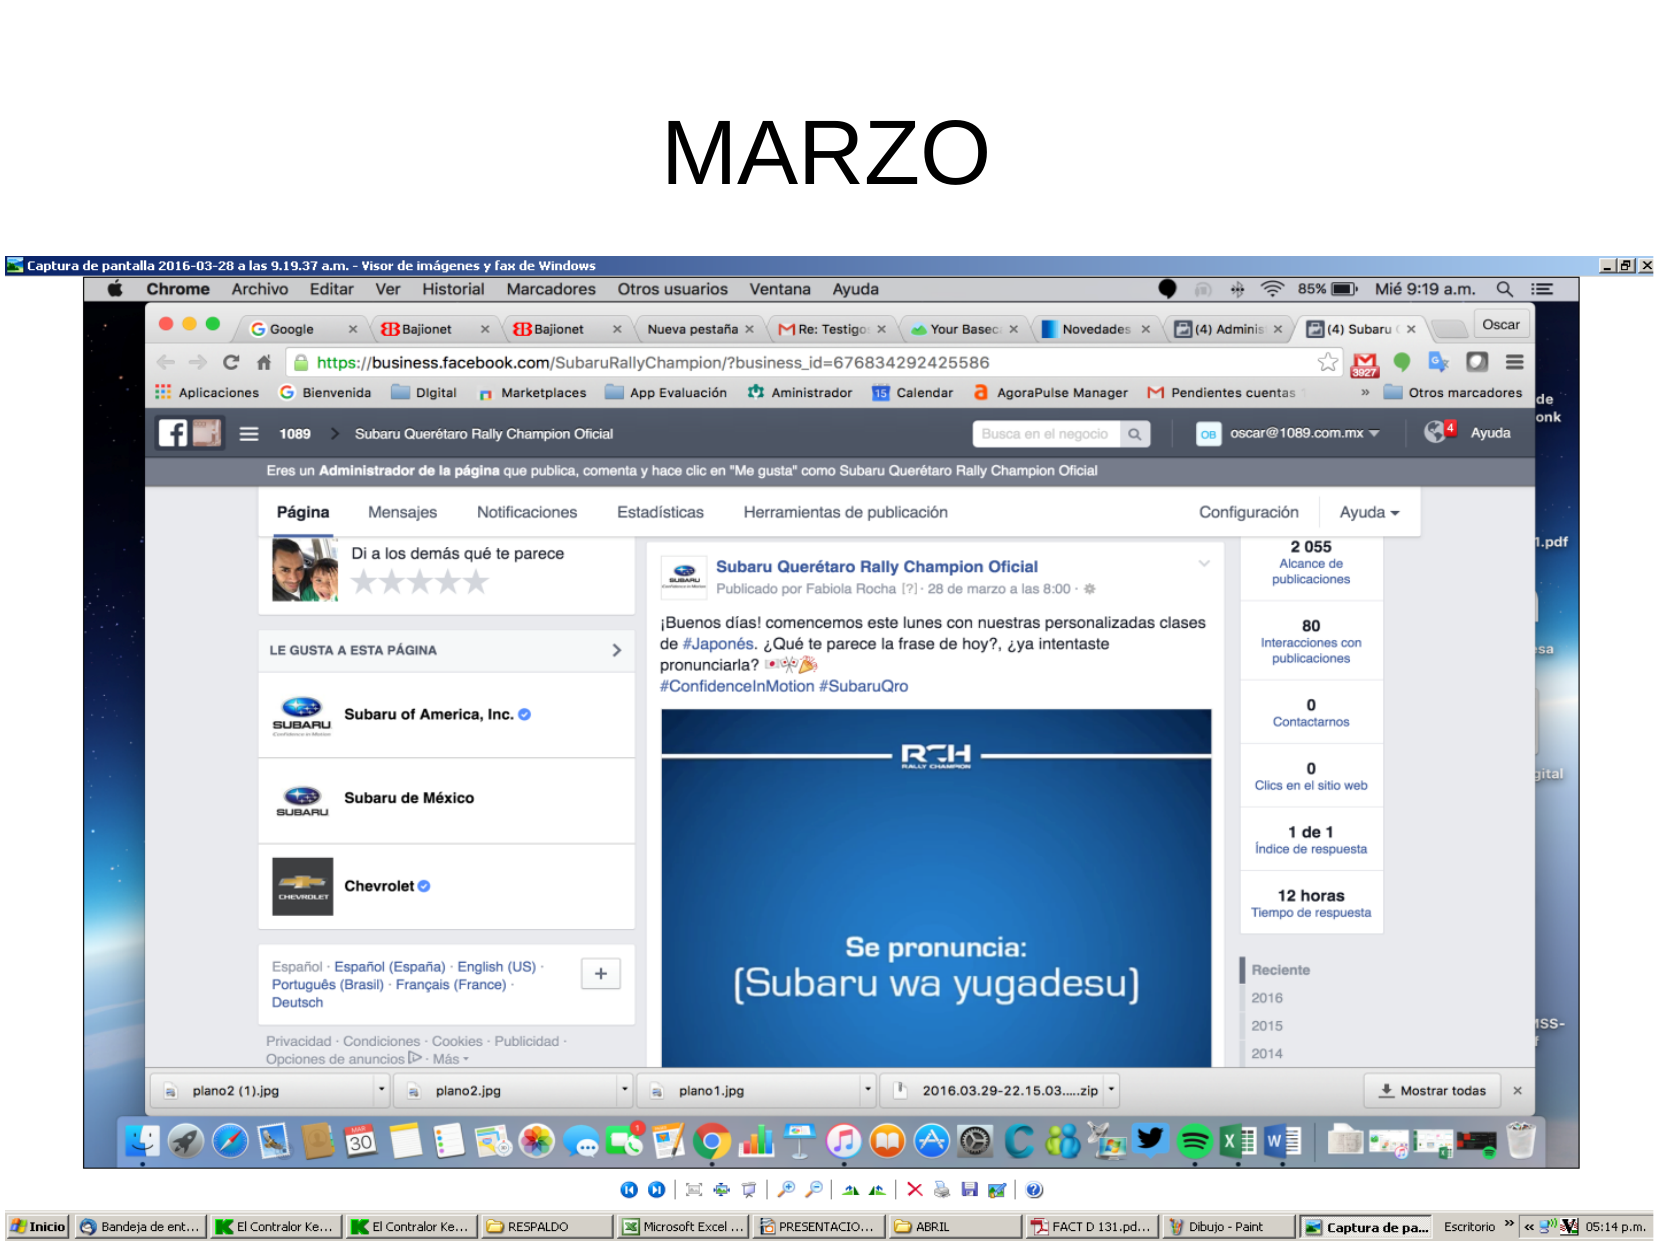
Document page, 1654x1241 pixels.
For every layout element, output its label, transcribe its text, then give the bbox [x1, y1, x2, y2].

title MARZO [82, 49, 1571, 256]
picture [5, 256, 1654, 1241]
